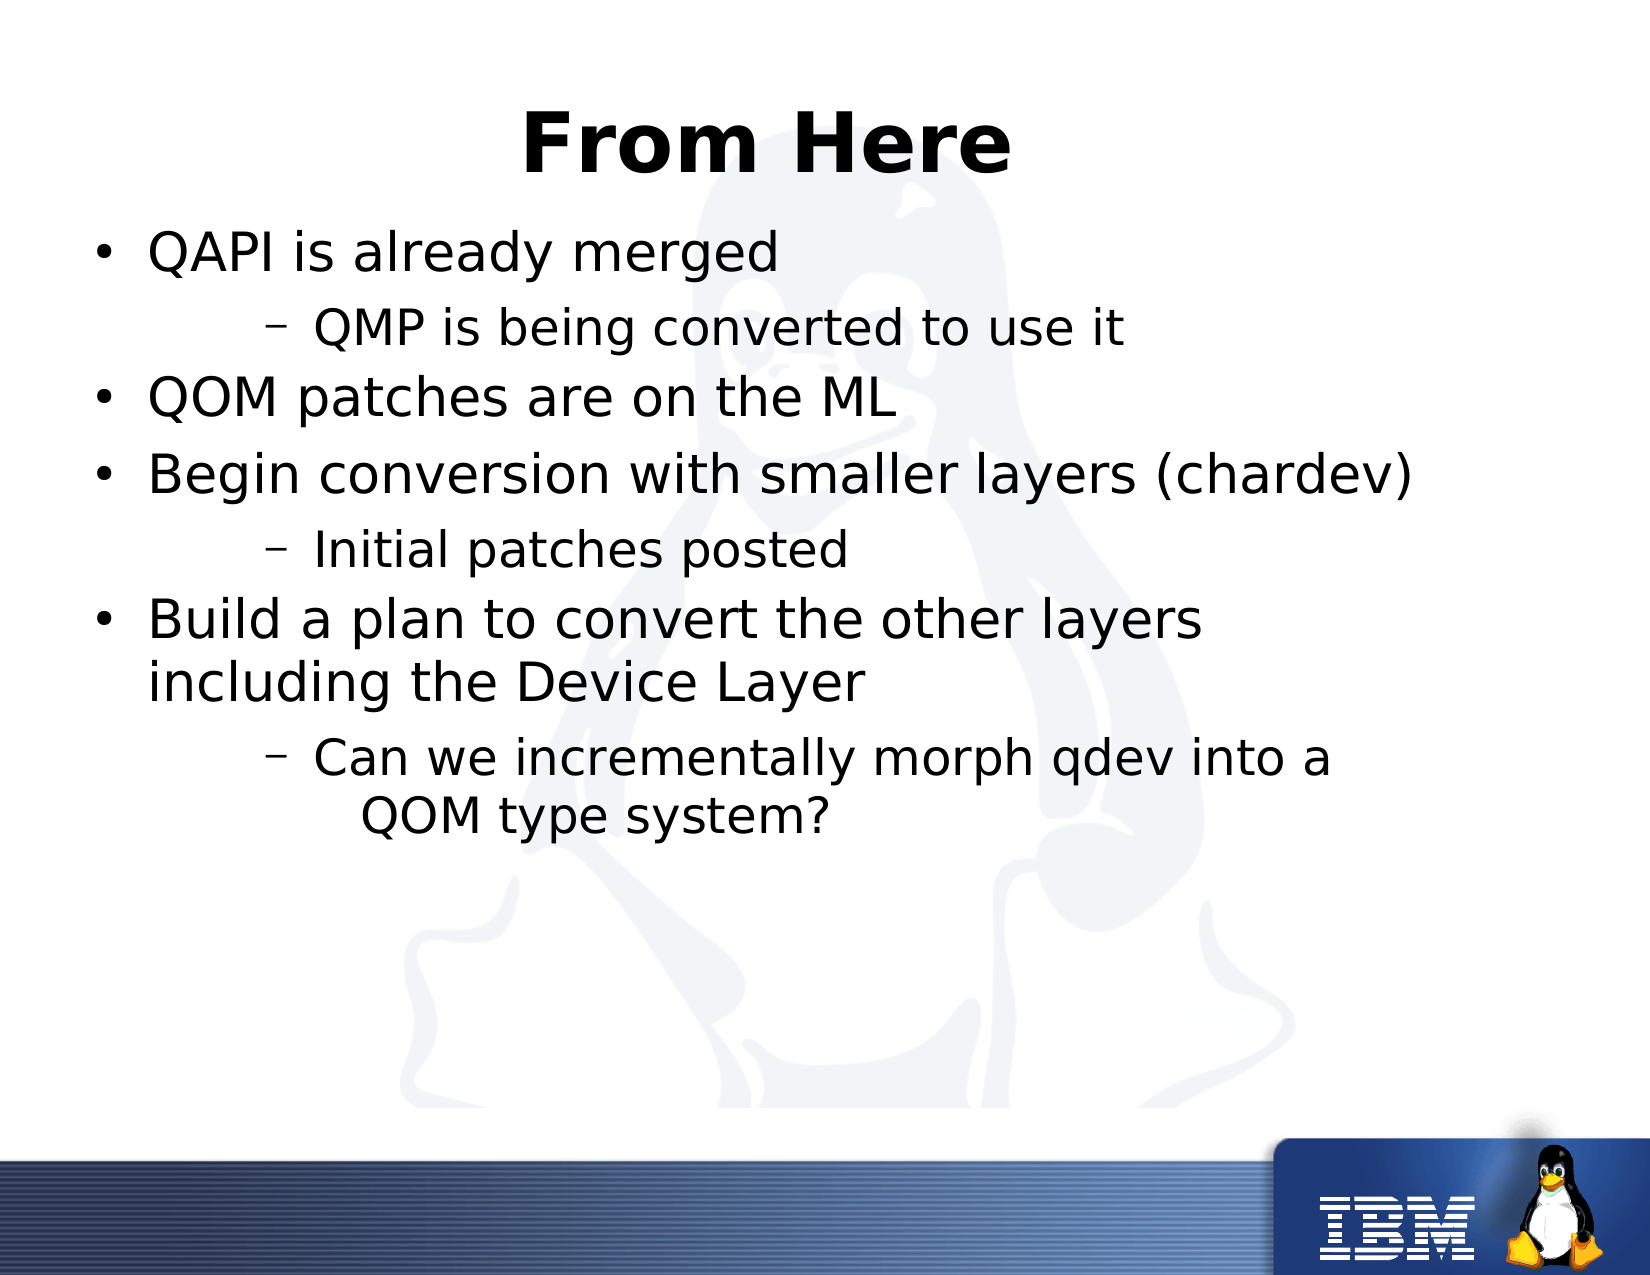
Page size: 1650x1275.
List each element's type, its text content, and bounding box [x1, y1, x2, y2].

title From Here [76, 76, 1457, 211]
list QAPI is already merged QMP is being converted to use it QOM patches are on the ML Begin conversion with smaller layers (chardev) Initial patches posted Build a plan to convert the other layers including the Device Layer Can we incrementally morph qdev into a QOM type system? [76, 221, 1457, 1171]
